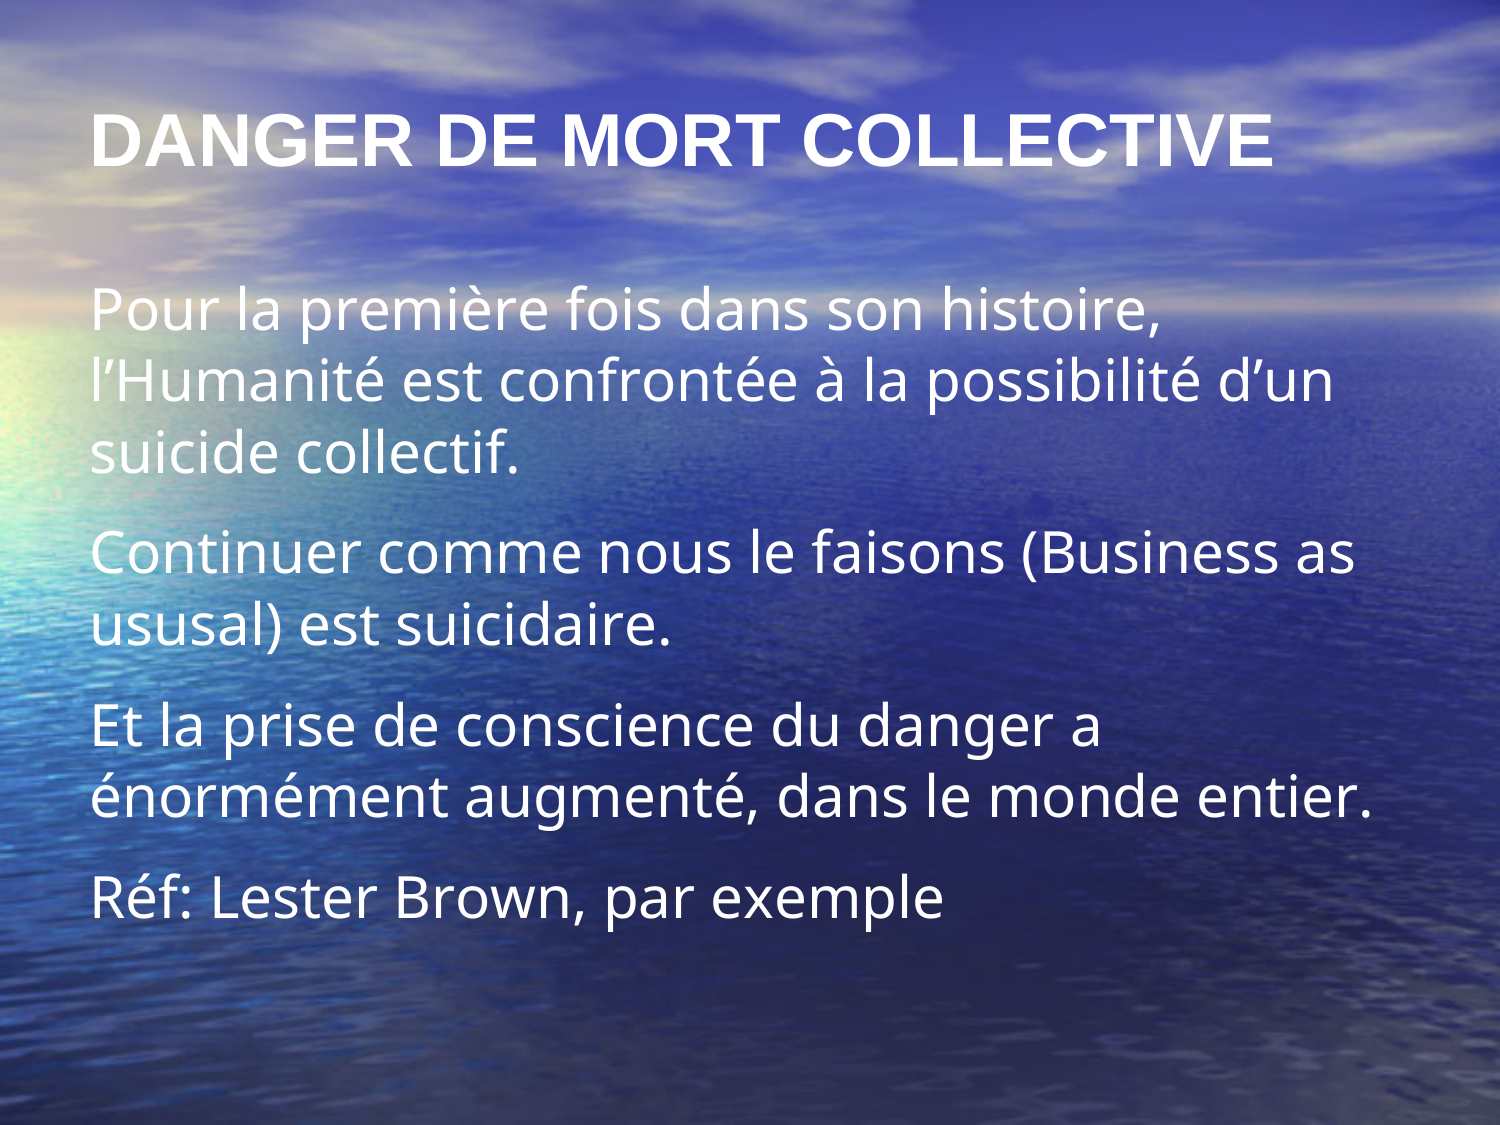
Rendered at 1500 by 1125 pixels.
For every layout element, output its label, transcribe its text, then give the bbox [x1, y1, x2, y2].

picture [0, 0, 1500, 1125]
text_box Pour la première fois dans son histoire, l’Humanité est confrontée à la possibilité d’un suicide collectif. Continuer comme nous le faisons (Business as ususal) est suicidaire. Et la prise de conscience du danger a énormément augmenté, dans le monde entier. Réf: Lester Brown, par exemple [75, 263, 1425, 1006]
title DANGER DE MORT COLLECTIVE [75, 44, 1425, 233]
